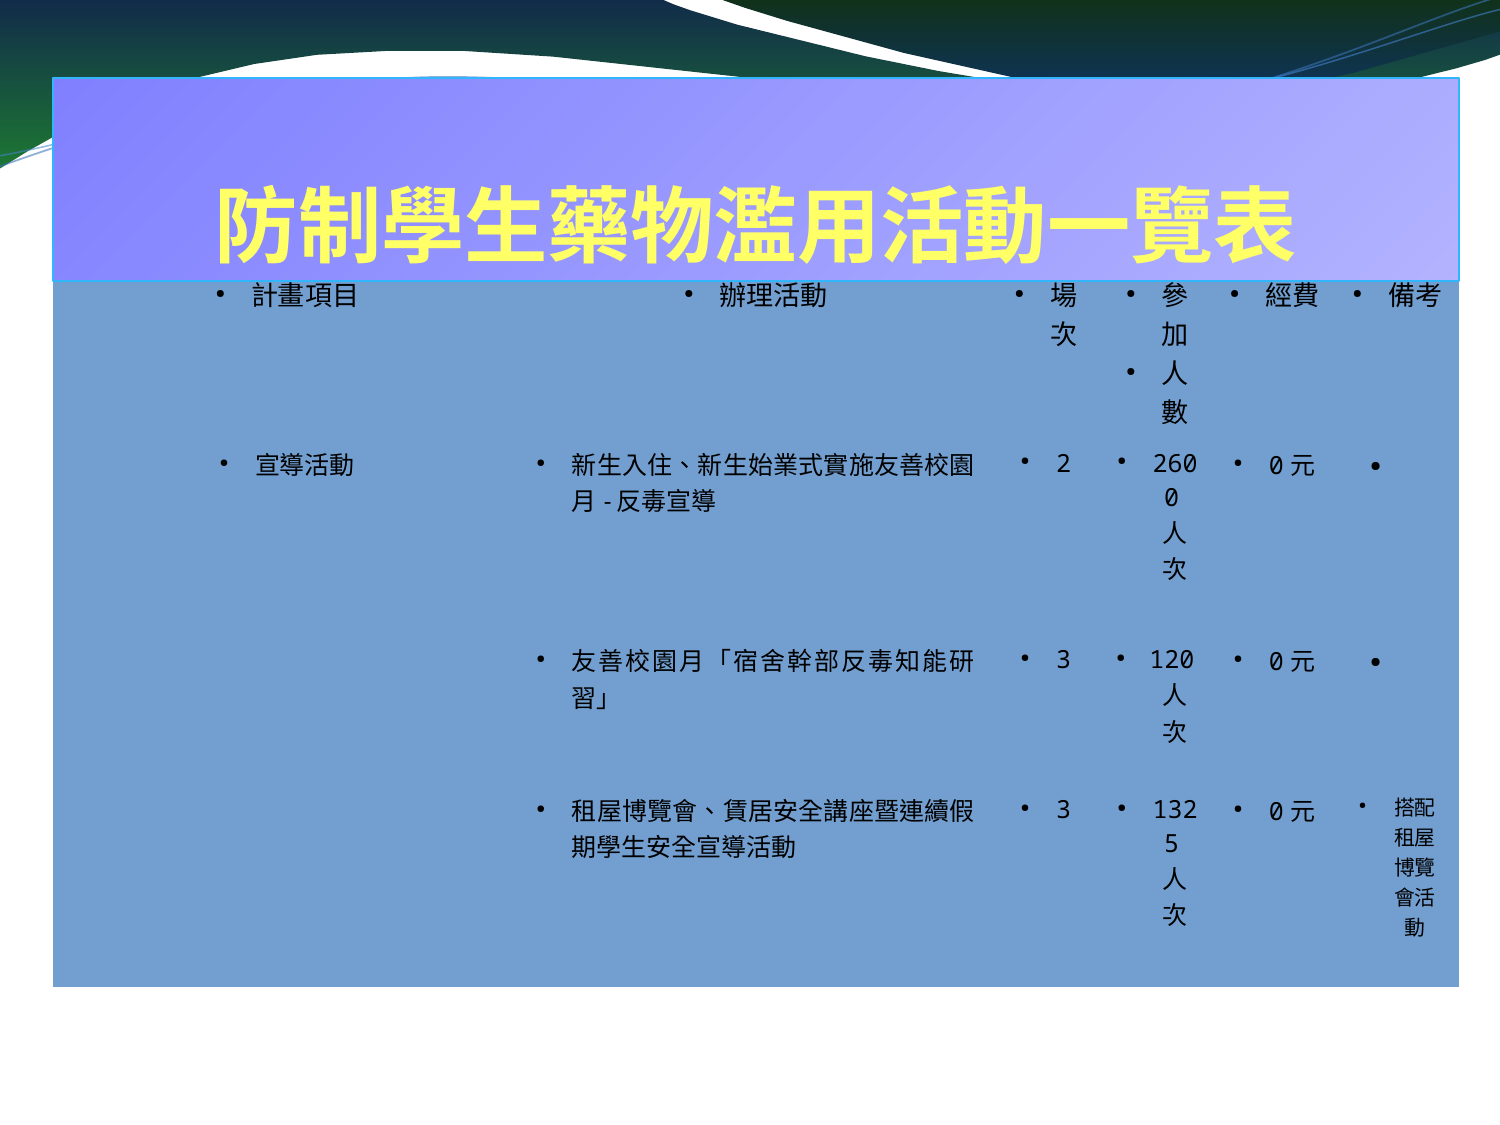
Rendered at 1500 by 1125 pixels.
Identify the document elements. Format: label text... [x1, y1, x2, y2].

table_header 計畫項目 [53, 281, 522, 438]
table_cell 搭配租屋博覽會活動 [1336, 784, 1459, 987]
table_cell 友善校園月「宿舍幹部反毒知能研習」 [522, 634, 990, 784]
table_cell [1336, 634, 1459, 784]
table_header 參加 人數 [1102, 281, 1213, 438]
table_header 辦理活動 [522, 281, 990, 438]
table_cell 120人次 [1102, 634, 1213, 784]
table_cell 2600人次 [1102, 438, 1213, 634]
text_box 防制學生藥物濫用活動一覽表 [53, 78, 1459, 281]
table_cell 0元 [1213, 634, 1336, 784]
table_cell 3 [990, 784, 1102, 987]
table_cell 租屋博覽會、賃居安全講座暨連續假期學生安全宣導活動 [522, 784, 990, 987]
table_cell 1325人次 [1102, 784, 1213, 987]
table_cell 宣導活動 [53, 438, 522, 987]
table_header 備考 [1336, 281, 1459, 438]
table_cell 3 [990, 634, 1102, 784]
table_header 場次 [990, 281, 1102, 438]
table_cell 2 [990, 438, 1102, 634]
table_cell 0元 [1213, 438, 1336, 634]
table_header 經費 [1213, 281, 1336, 438]
table_cell 0元 [1213, 784, 1336, 987]
table_cell 新生入住、新生始業式實施友善校園月-反毒宣導 [522, 438, 990, 634]
table_cell [1336, 438, 1459, 634]
